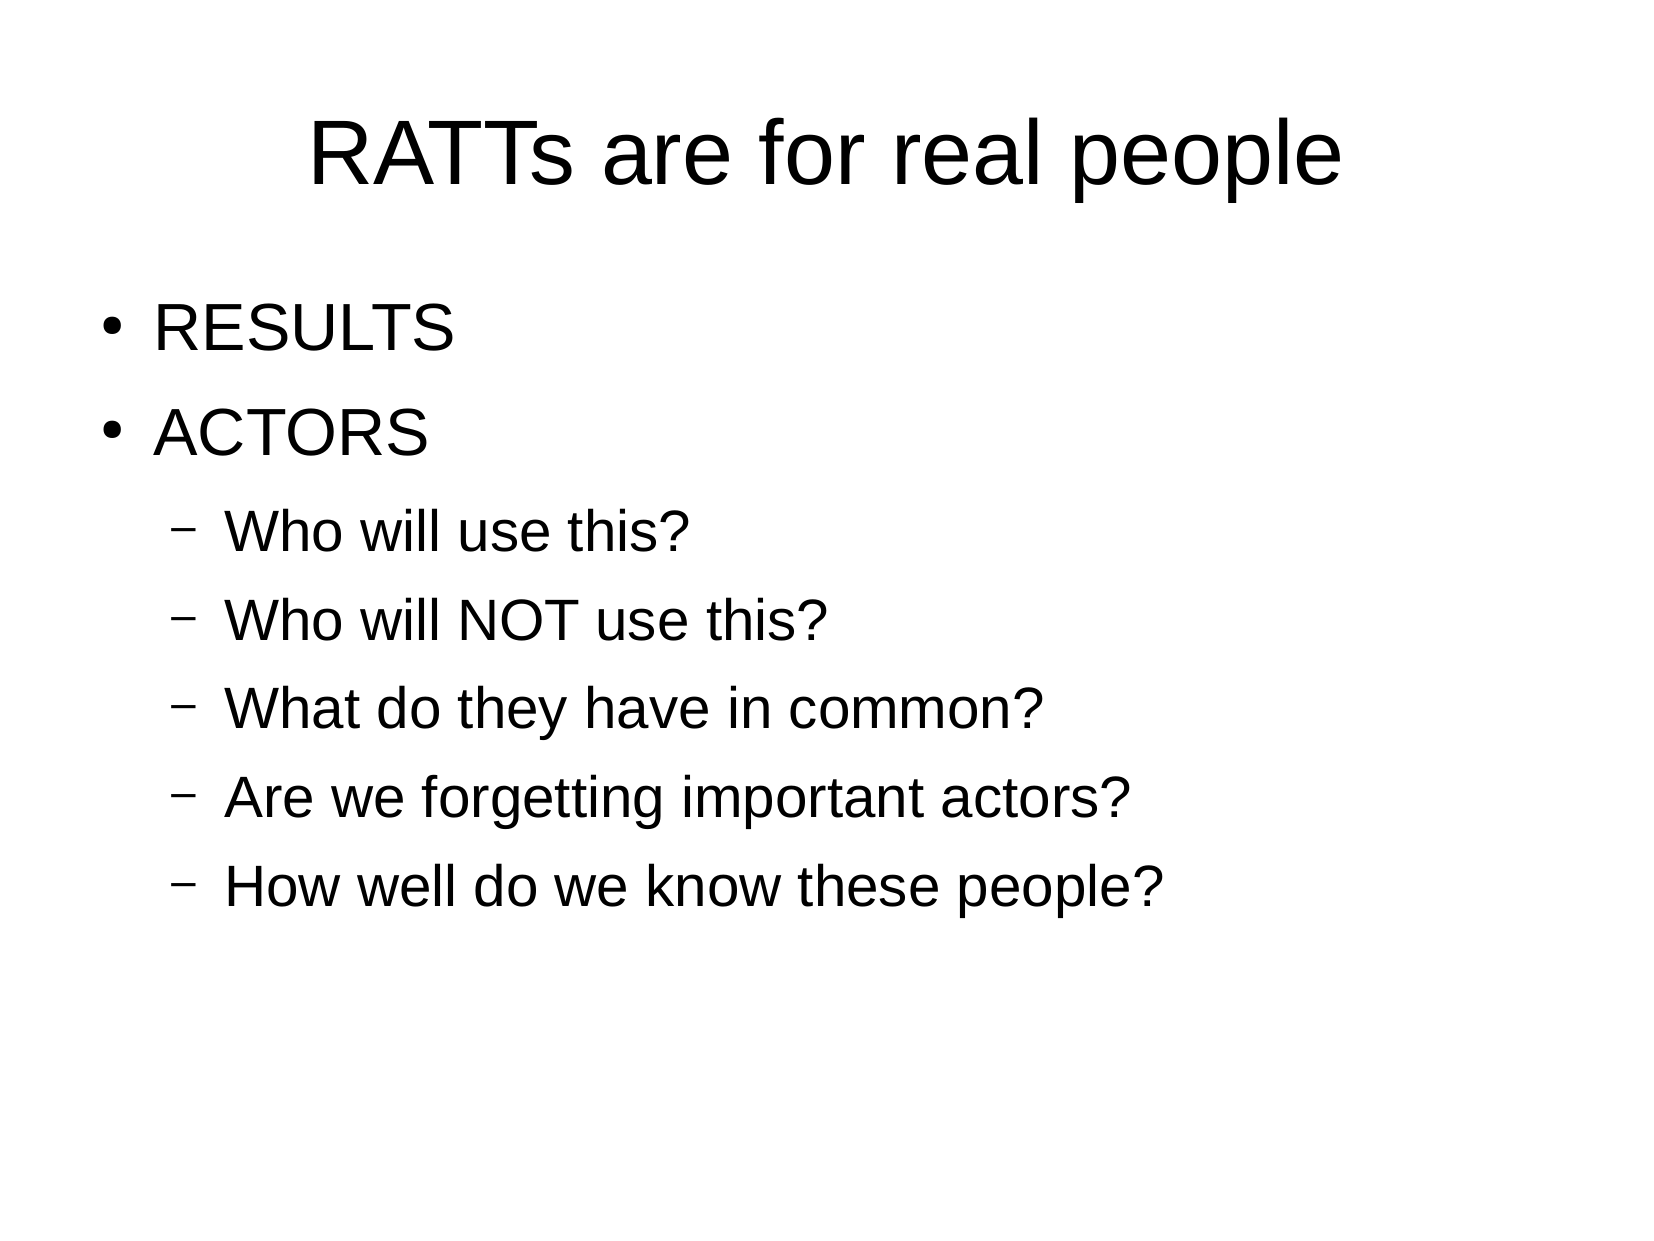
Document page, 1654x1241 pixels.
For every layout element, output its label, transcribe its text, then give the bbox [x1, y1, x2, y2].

list RESULTS ACTORS Who will use this? Who will NOT use this? What do they have in common? Are we forgetting important actors? How well do we know these people? [82, 290, 1571, 1010]
title RATTs are for real people [82, 49, 1571, 257]
